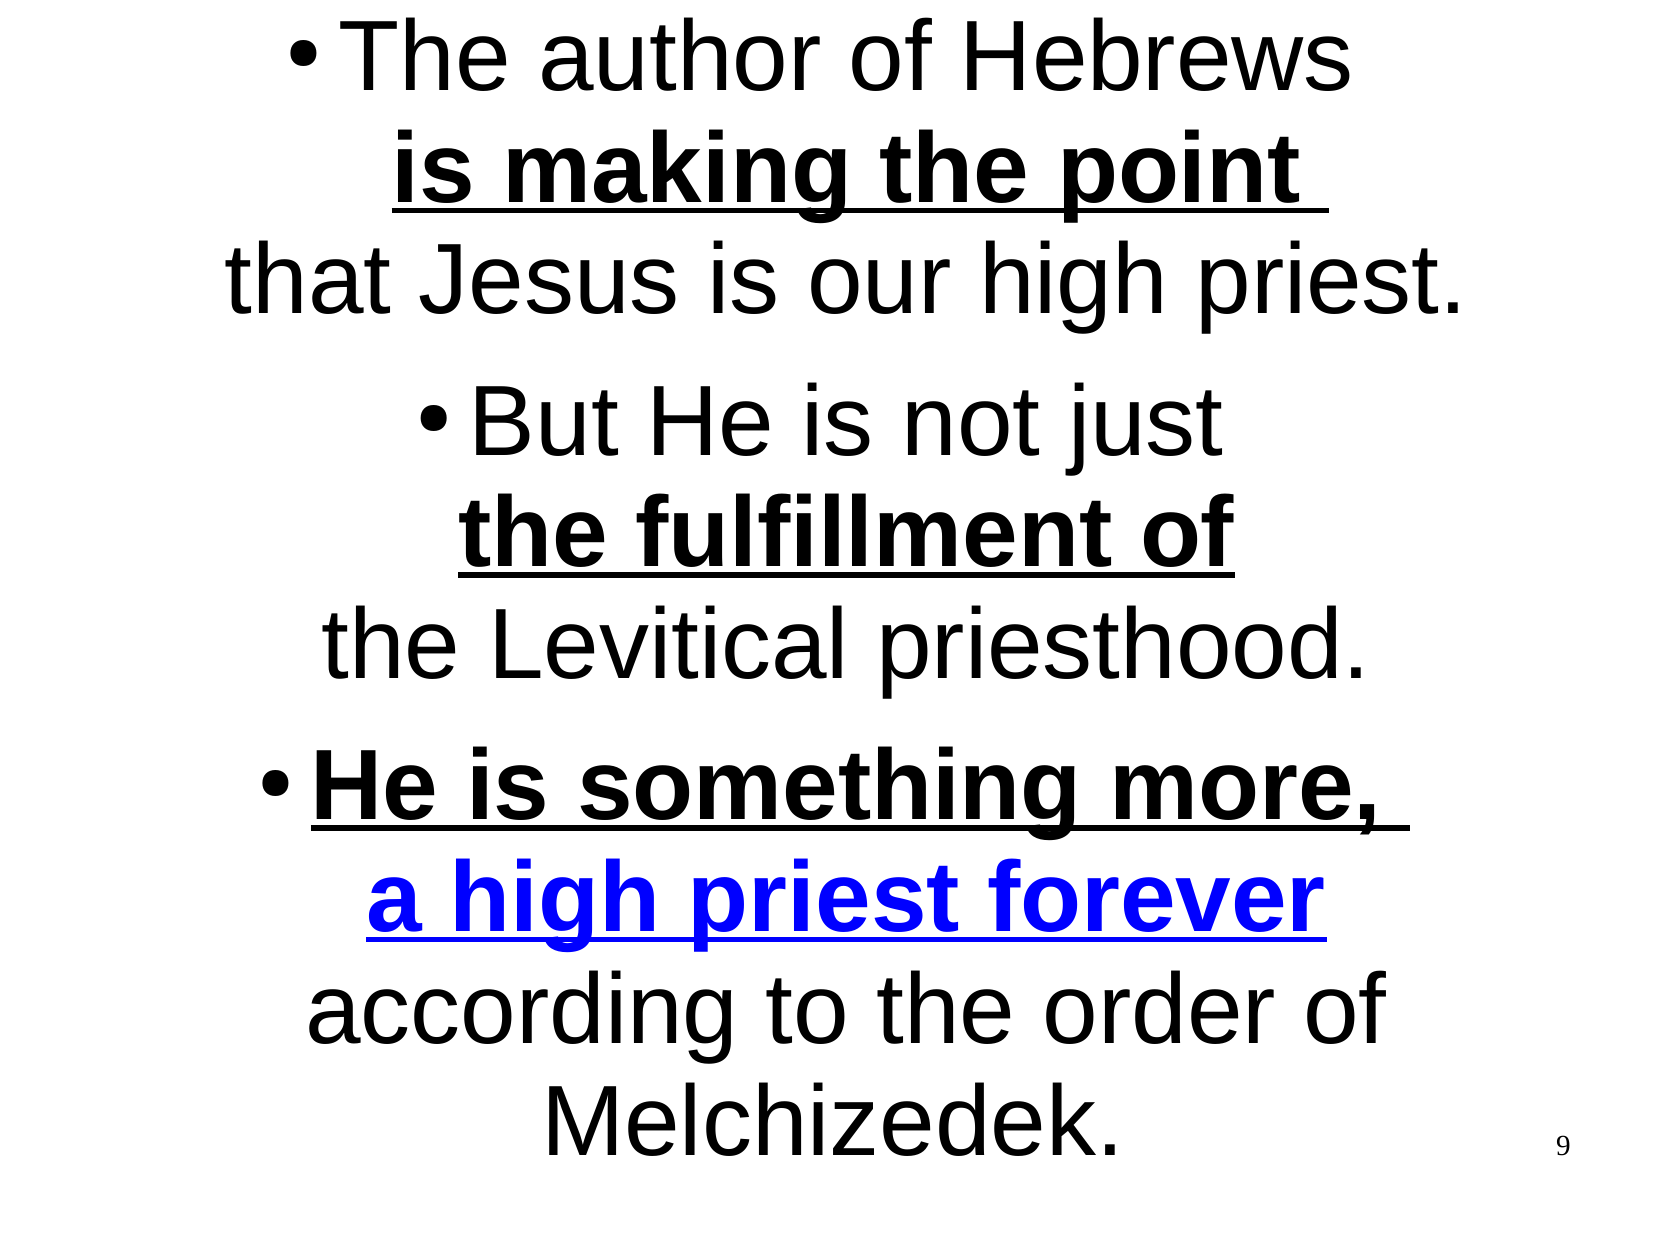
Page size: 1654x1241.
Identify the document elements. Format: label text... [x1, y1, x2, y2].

list The author of Hebrews is making the point that Jesus is our high priest. But He is not just the fulfillment of the Levitical priesthood. He is something more, a high priest forever according to the order of Melchizedek. [0, 0, 1651, 1238]
